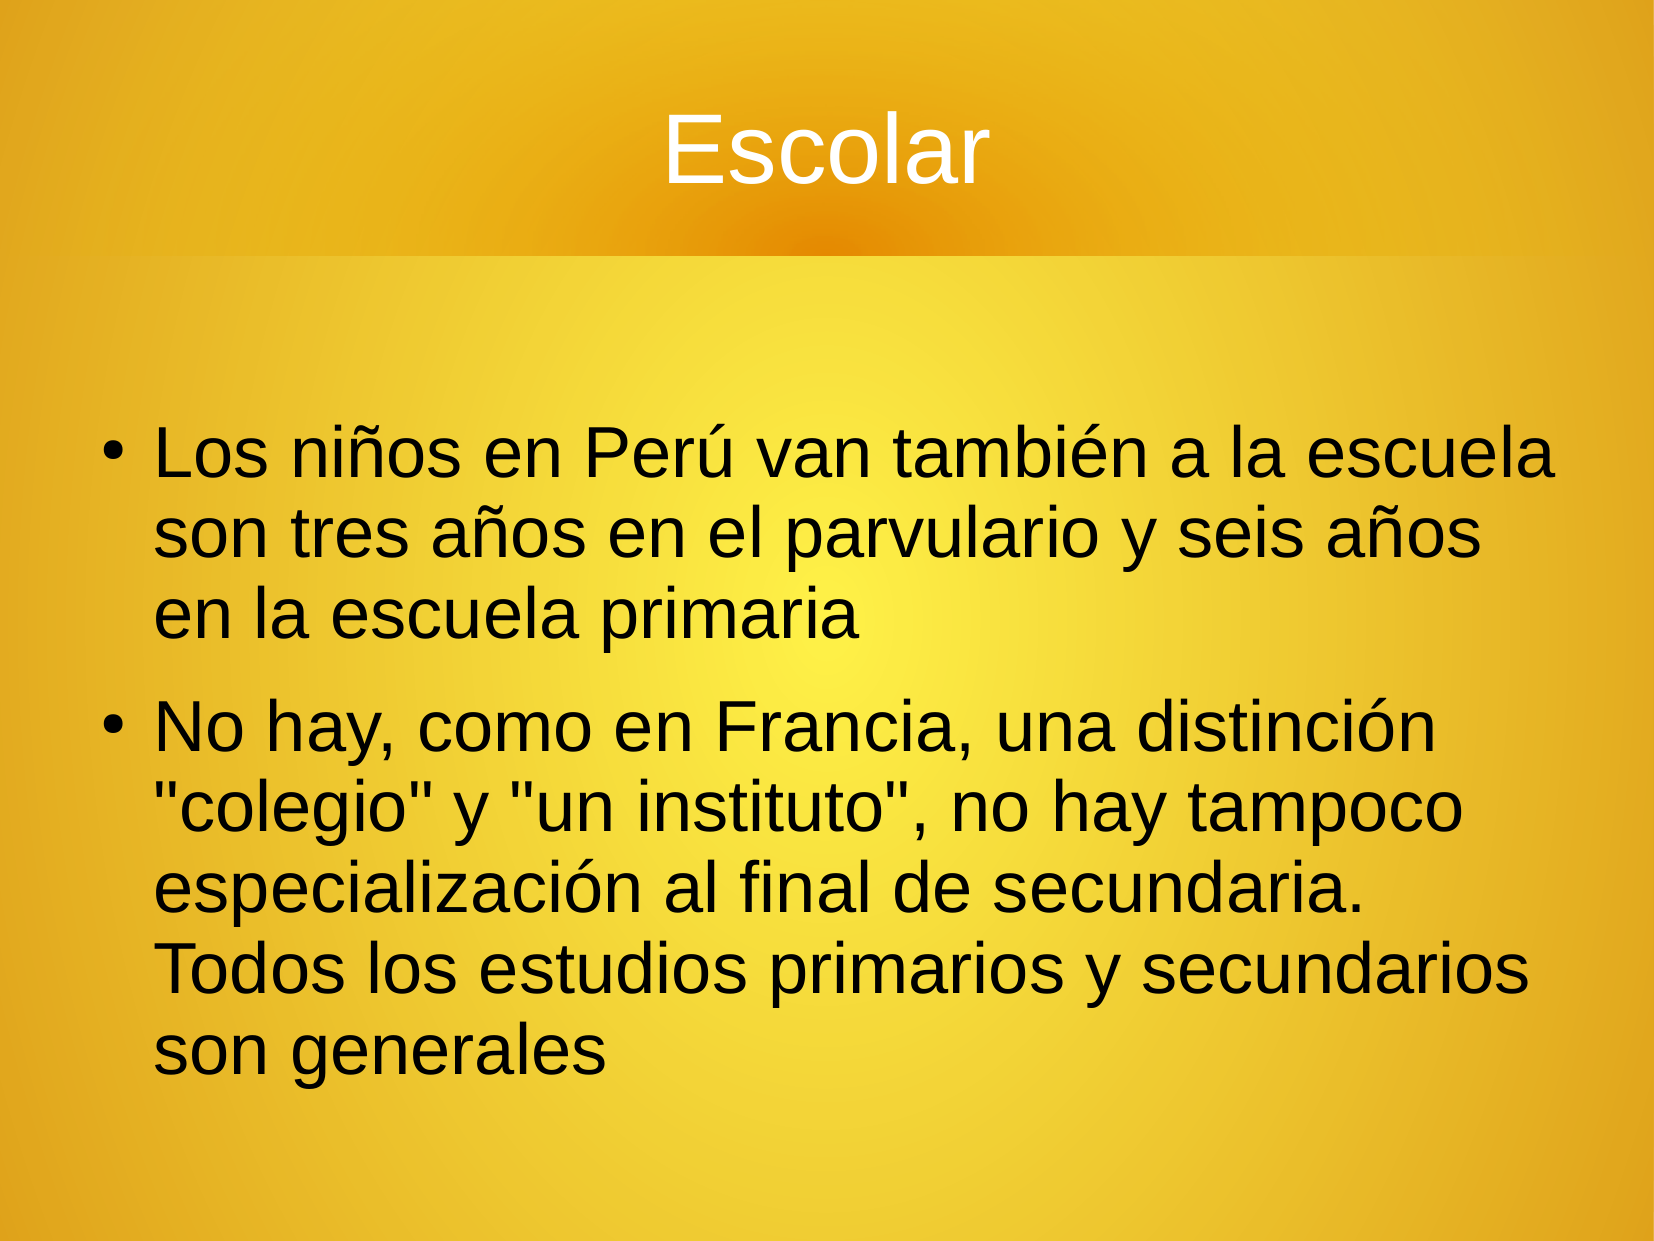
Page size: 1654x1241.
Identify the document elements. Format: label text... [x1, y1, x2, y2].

title Escolar [82, 47, 1571, 252]
list Los niños en Perú van también a la escuela son tres años en el parvulario y seis años en la escuela primaria No hay, como en Francia, una distinción "colegio" y "un instituto", no hay tampoco especialización al final de secundaria. Todos los estudios primarios y secundarios son generales [82, 299, 1571, 1019]
